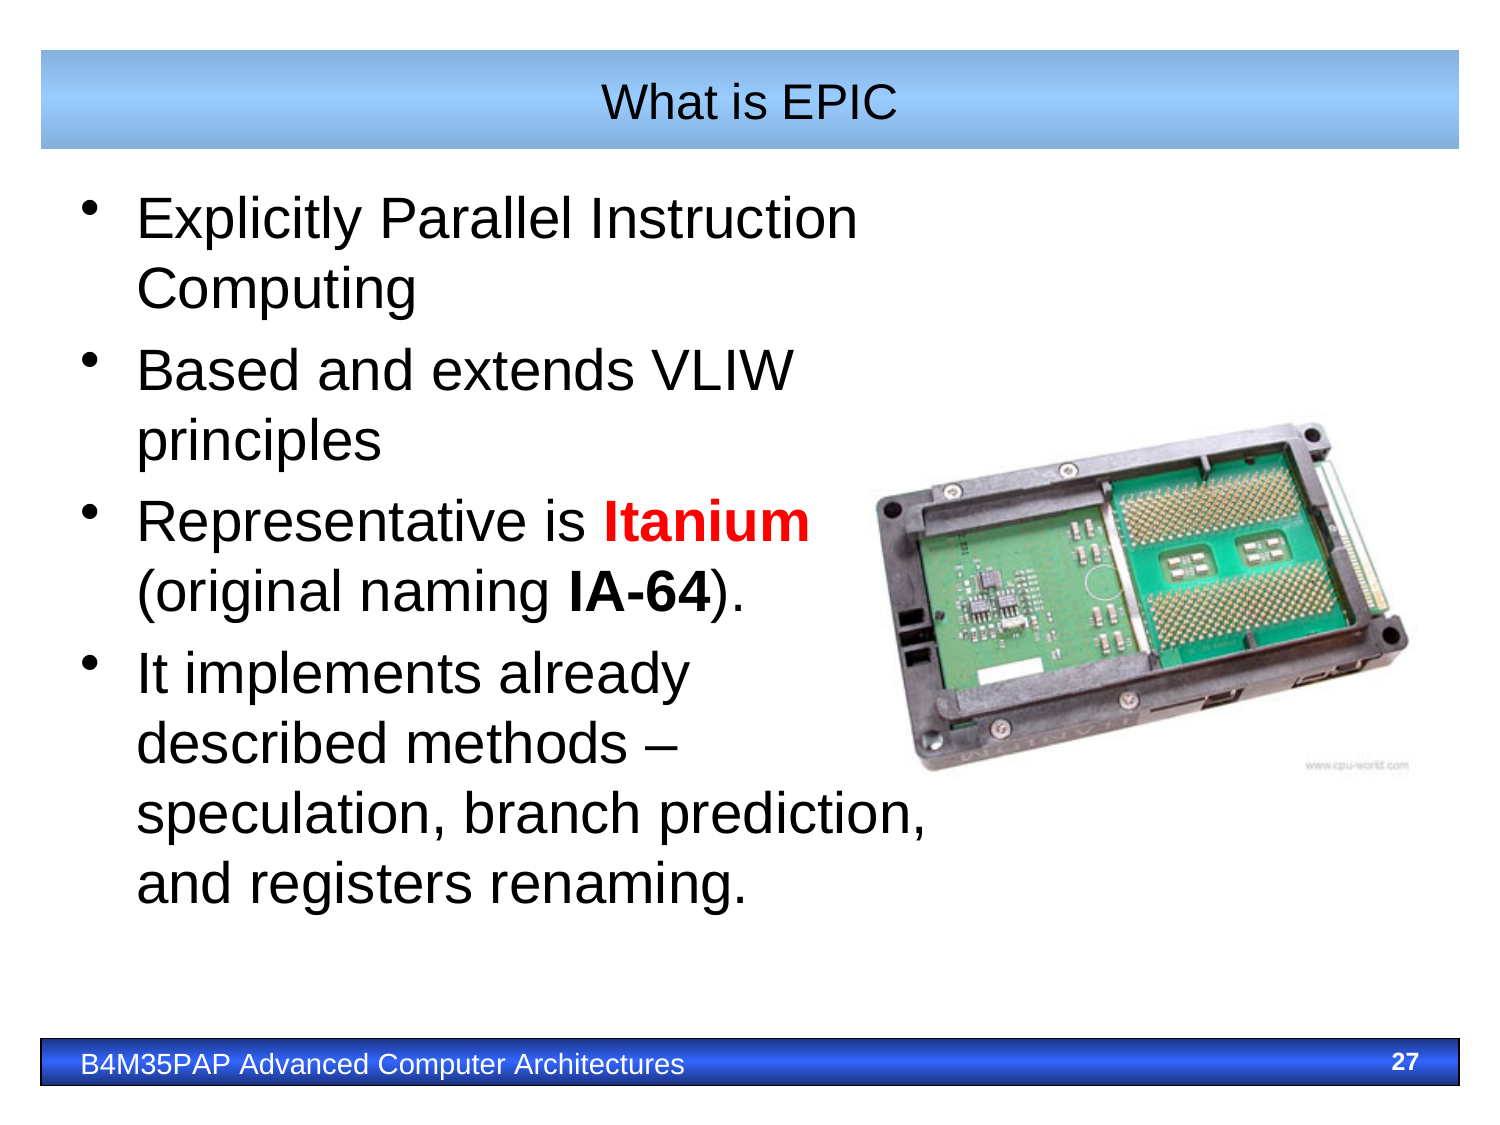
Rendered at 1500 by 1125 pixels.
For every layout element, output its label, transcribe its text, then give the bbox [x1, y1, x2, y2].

picture [868, 414, 1417, 781]
title What is EPIC [41, 50, 1459, 149]
list Explicitly Parallel Instruction Computing Based and extends VLIW principles Representative is Itanium (original naming IA-64). It implements already described methods – speculation, branch prediction, and registers renaming. [64, 172, 963, 988]
